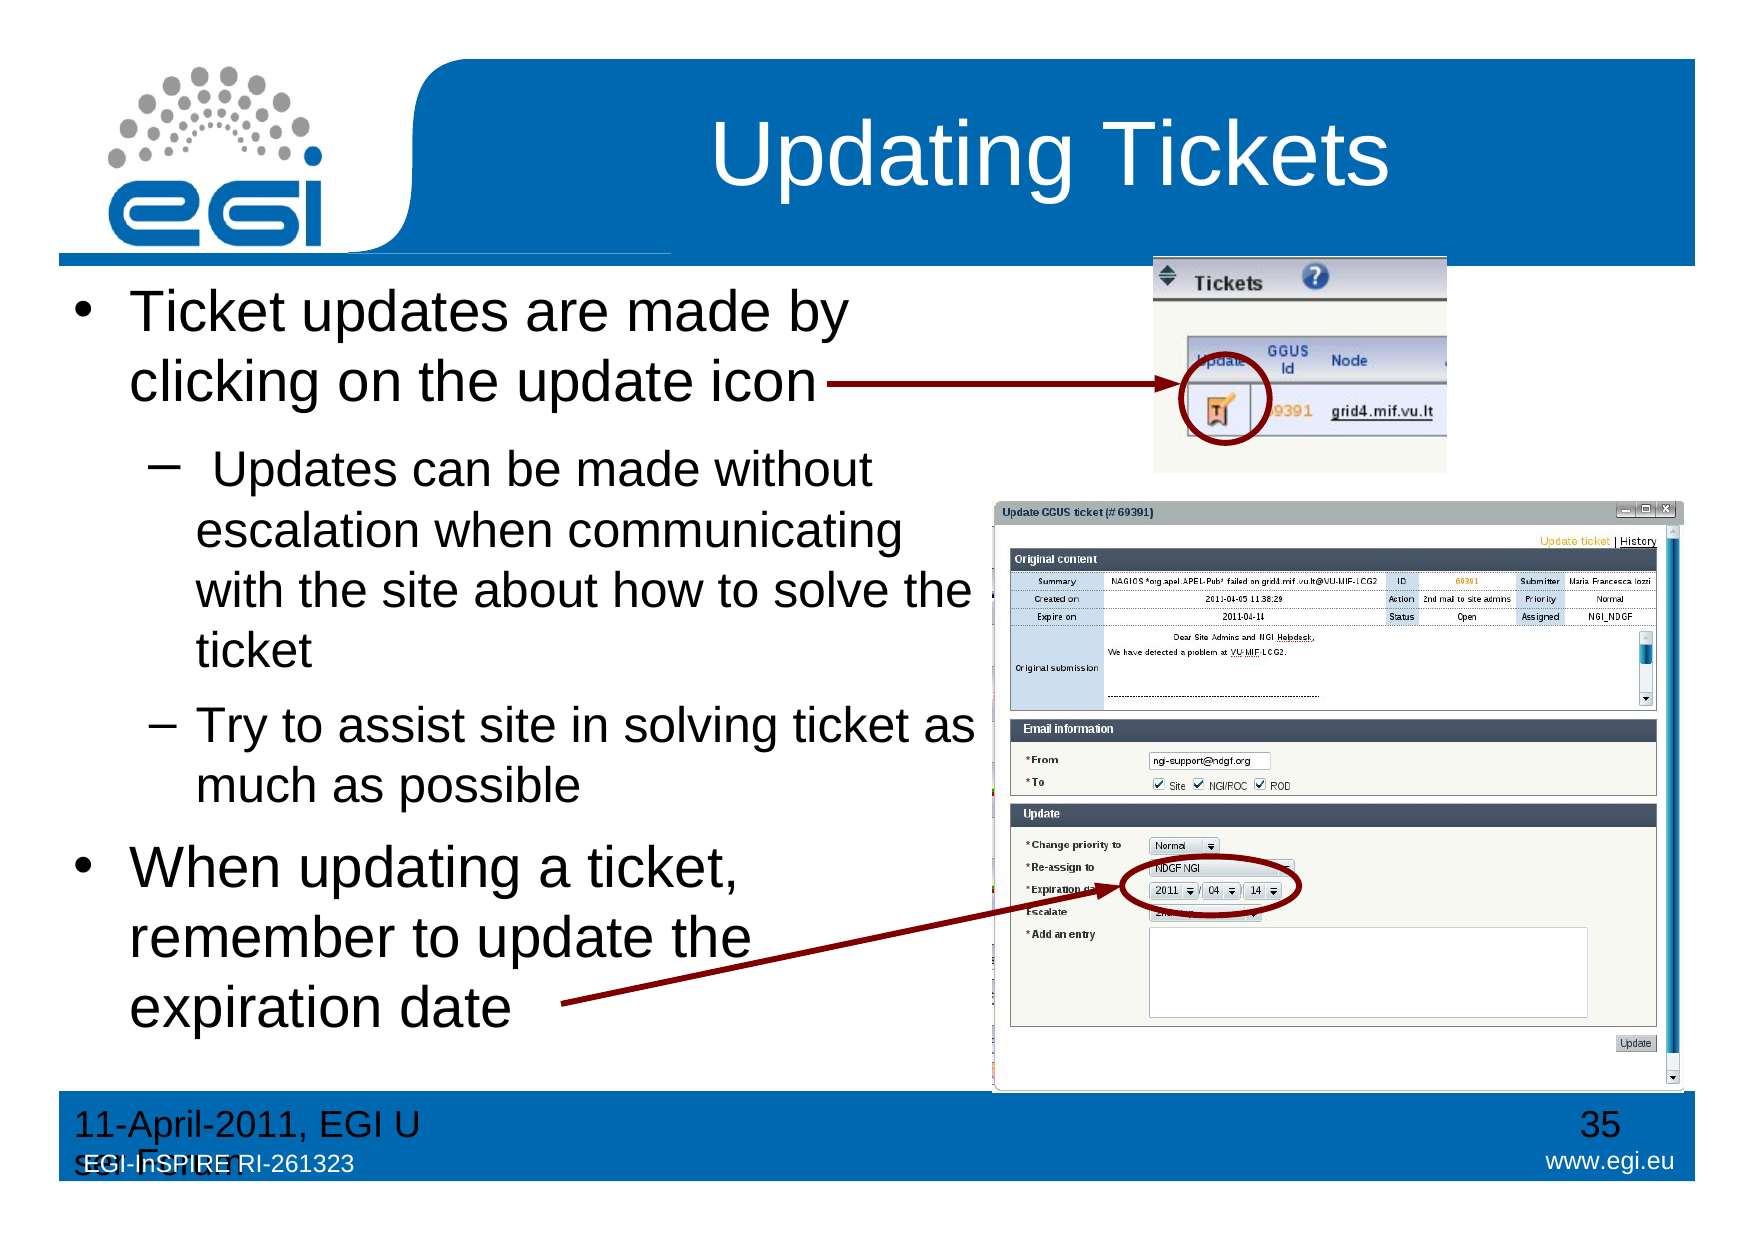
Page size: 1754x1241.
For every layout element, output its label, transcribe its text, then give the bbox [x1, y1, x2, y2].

list Ticket updates are made by clicking on the update icon Updates can be made without escalation when communicating with the site about how to solve the ticket Try to assist site in solving ticket as much as possible When updating a ticket, remember to update the expiration date [59, 265, 1004, 1182]
title Updating Tickets [439, 31, 1663, 267]
picture [59, 59, 348, 253]
picture [1185, 358, 1266, 439]
picture [1126, 860, 1296, 912]
picture [992, 501, 1684, 1093]
picture [1153, 256, 1447, 473]
